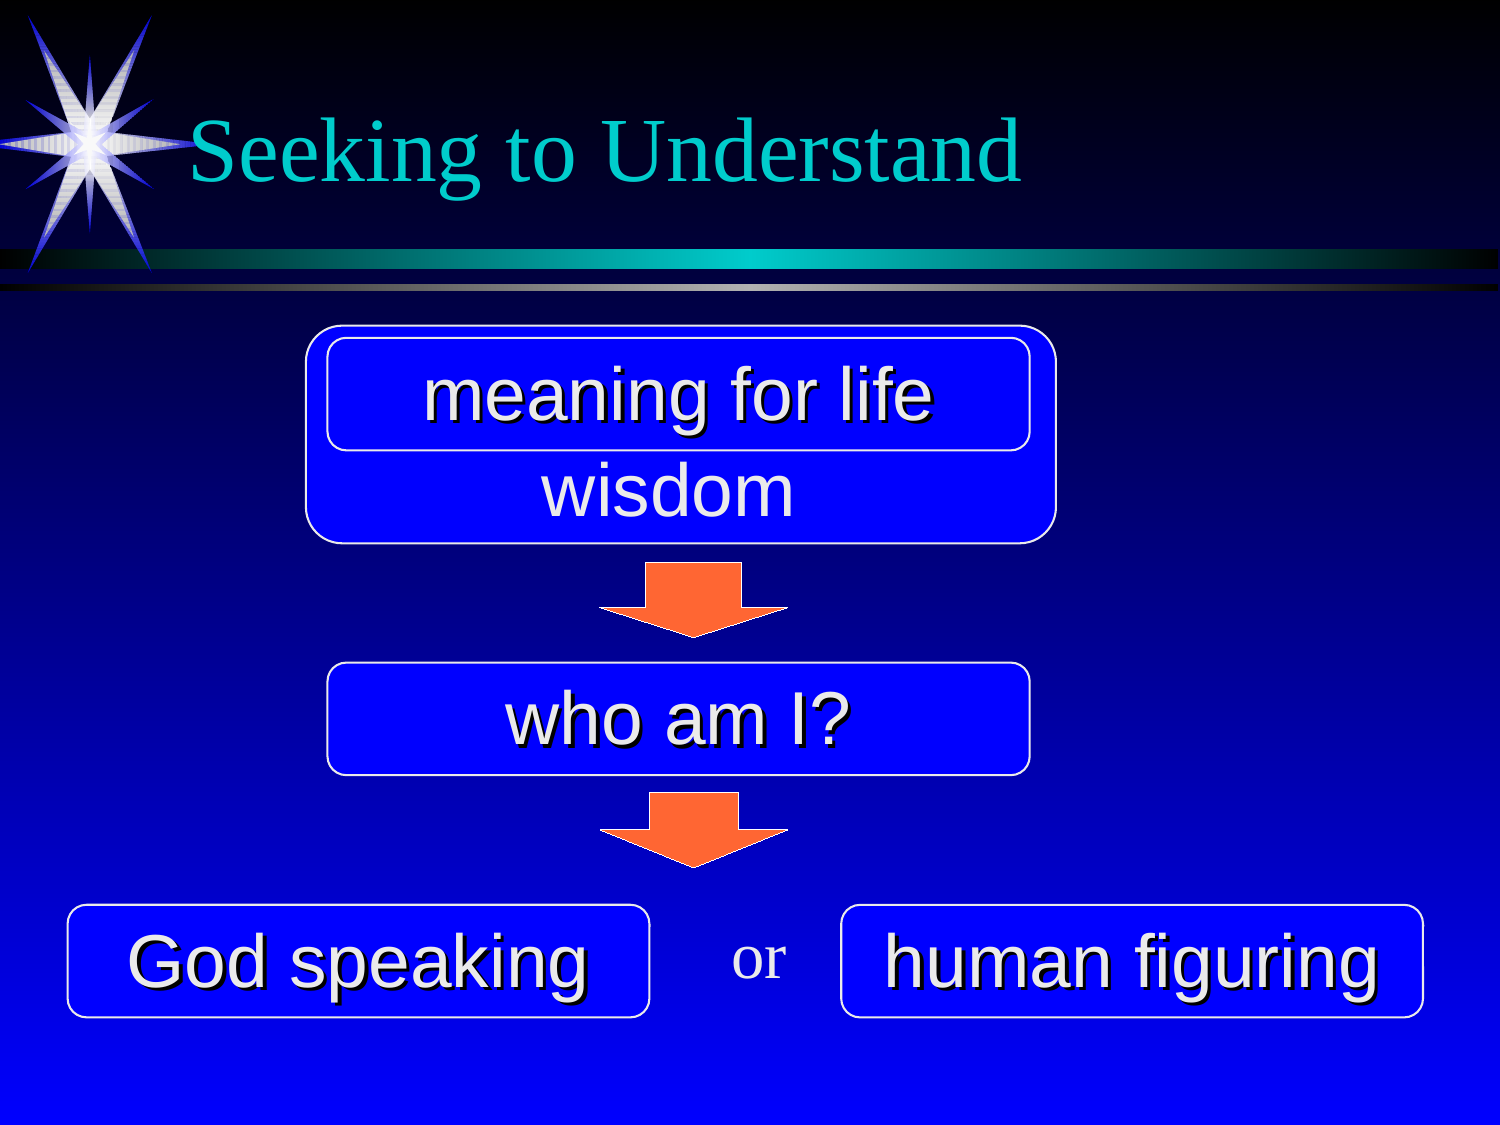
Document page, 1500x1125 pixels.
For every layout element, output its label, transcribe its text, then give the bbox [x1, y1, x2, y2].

title Seeking to Understand [187, 63, 1463, 237]
text_box or [716, 911, 867, 1001]
text_box human figuring [841, 904, 1423, 1018]
text_box [600, 792, 788, 868]
text_box [599, 562, 788, 638]
text_box wisdom [406, 440, 932, 540]
text_box God speaking [67, 904, 650, 1018]
text_box [305, 325, 1056, 544]
text_box who am I? [327, 662, 1030, 776]
text_box meaning for life [327, 337, 1030, 451]
